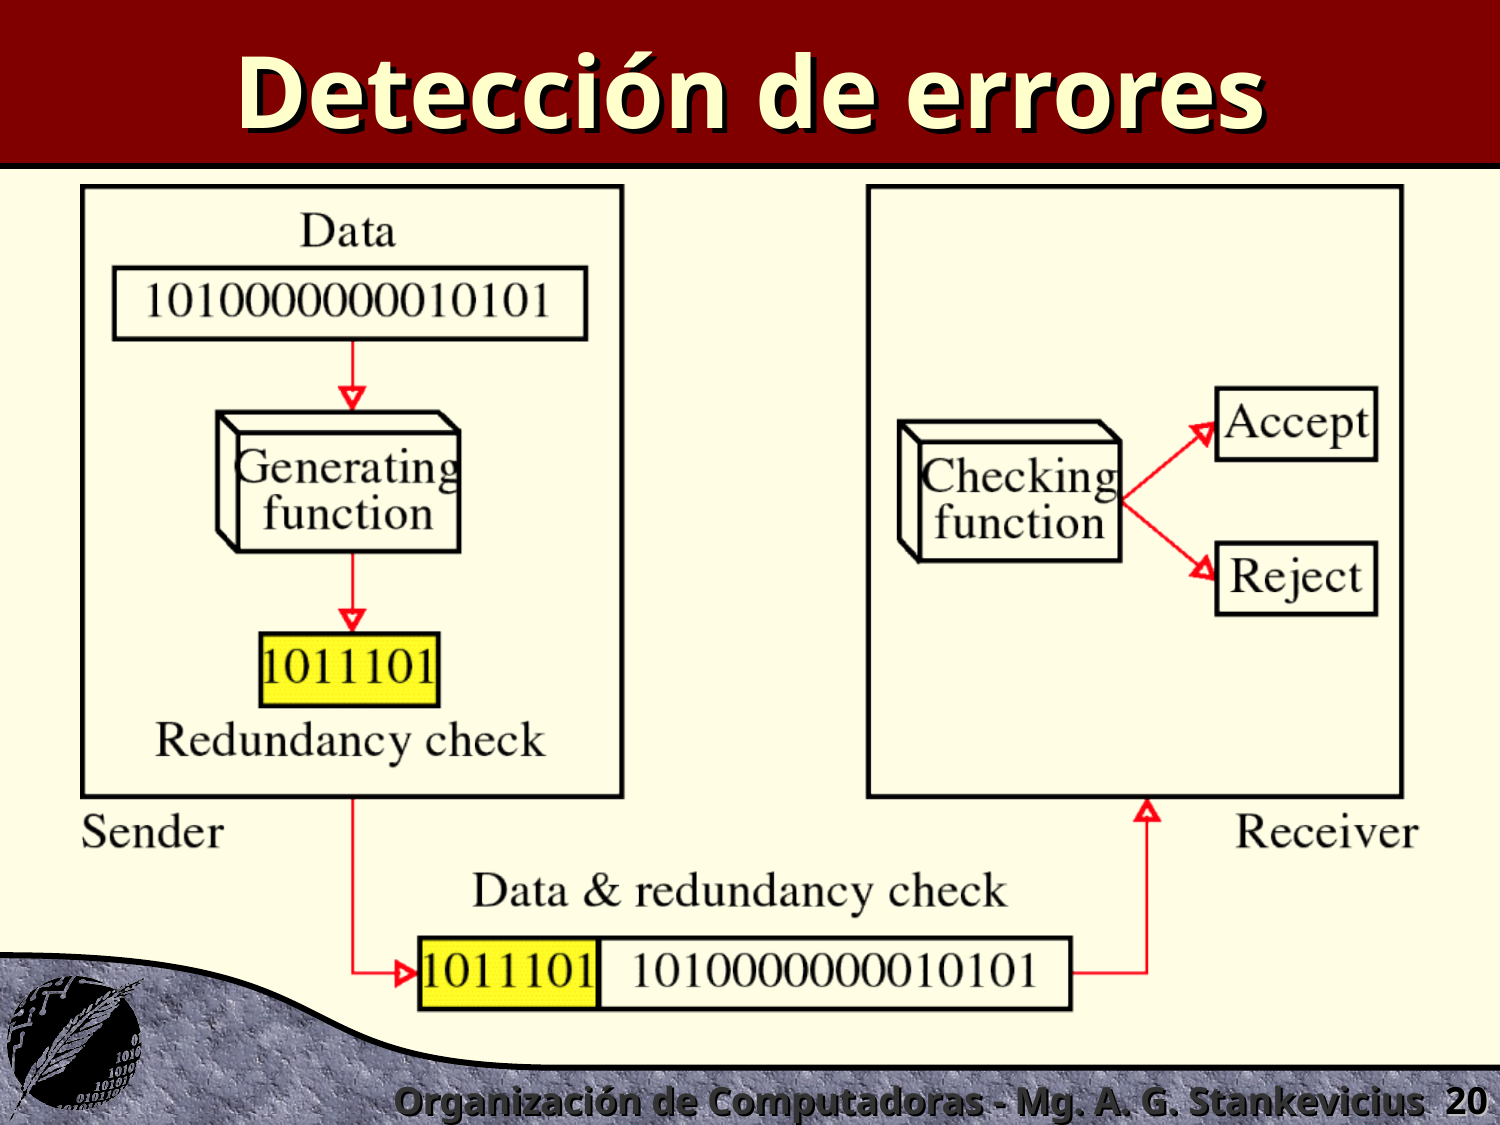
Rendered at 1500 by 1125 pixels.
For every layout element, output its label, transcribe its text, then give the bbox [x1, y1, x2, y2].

picture [0, 184, 1500, 1125]
picture [802, 1100, 806, 1110]
title Detección de errores [15, 5, 1485, 160]
picture [448, 1100, 455, 1110]
picture [1058, 1100, 1065, 1110]
